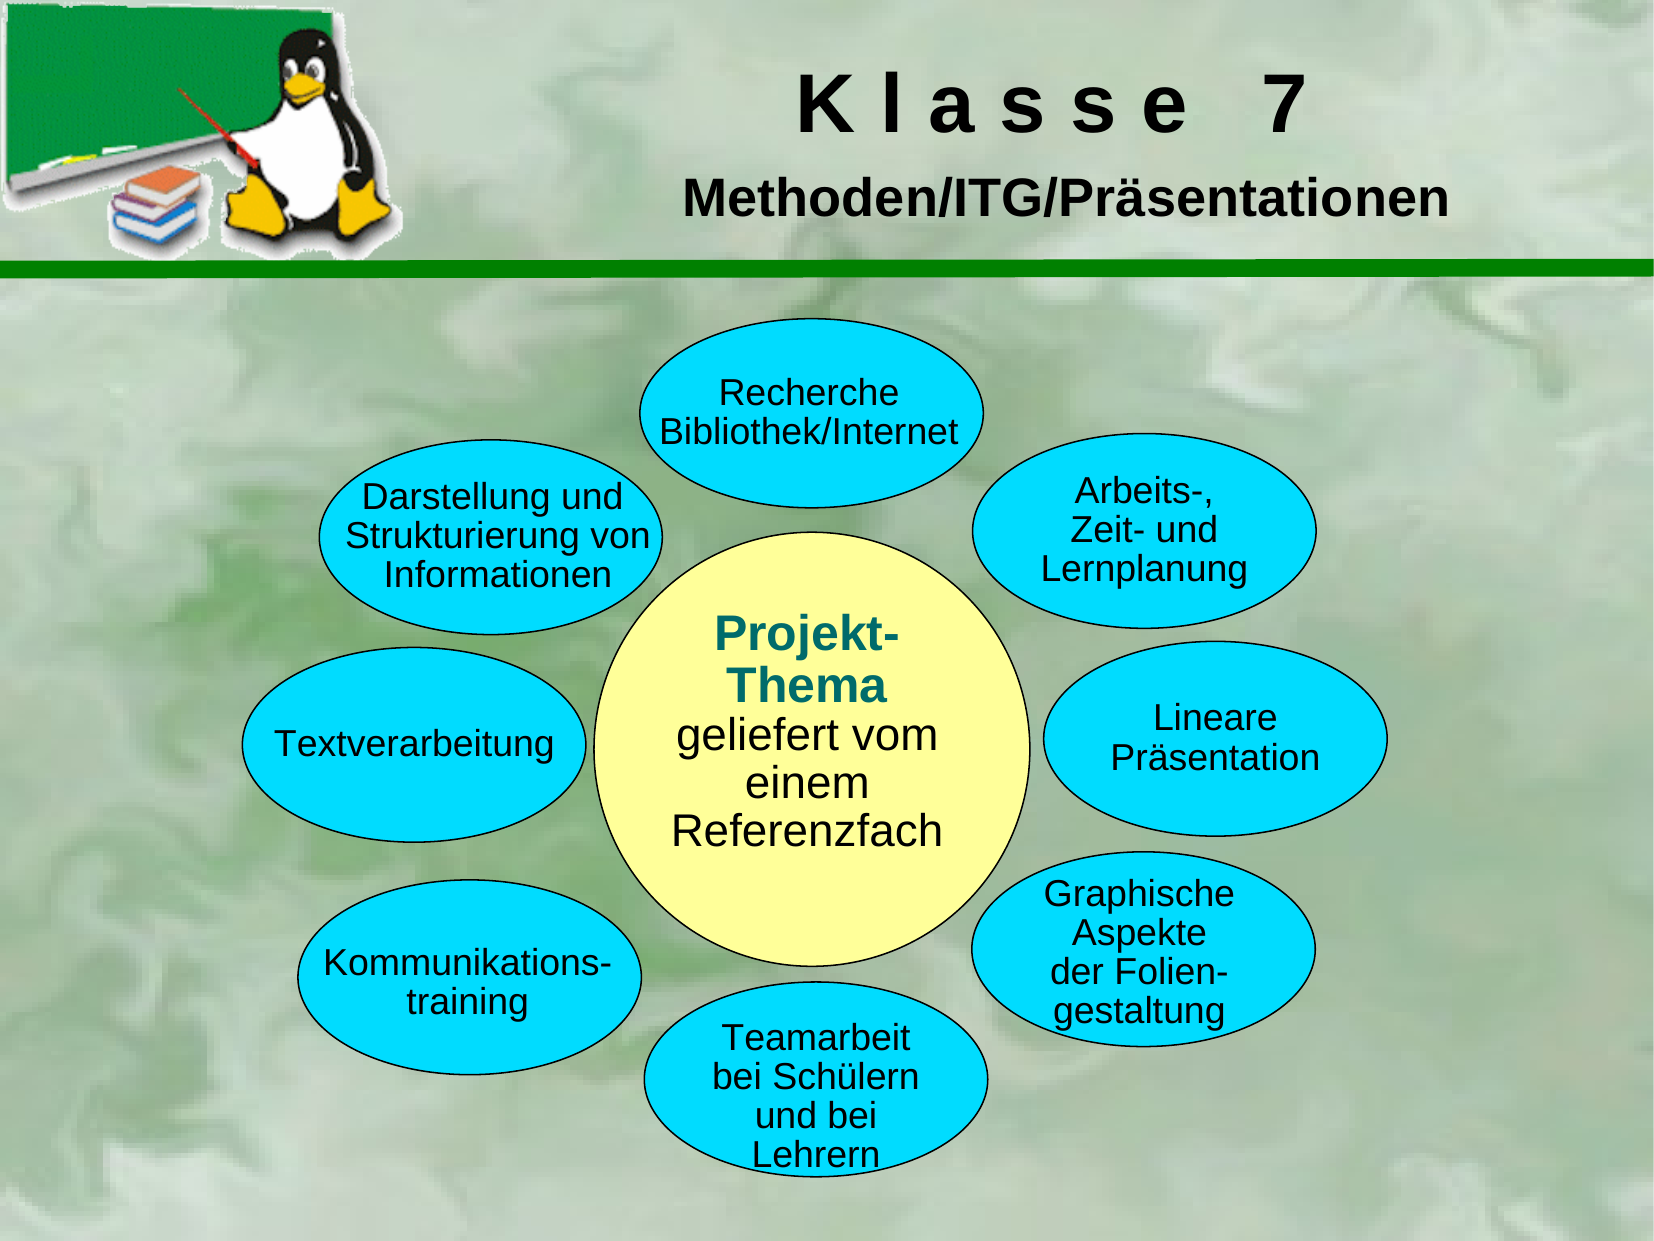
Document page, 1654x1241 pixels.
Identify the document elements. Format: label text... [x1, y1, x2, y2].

text_box [972, 433, 1317, 629]
text_box [293, 814, 535, 843]
text_box [689, 480, 934, 508]
text_box Teamarbeit bei Schülern und bei Lehrern [695, 1010, 937, 1185]
text_box Projekt-Thema geliefert vom einem Referenzfach [645, 601, 969, 869]
picture [0, 0, 1654, 260]
text_box [630, 942, 642, 1013]
text_box Methoden/ITG/Präsentationen [567, 160, 1567, 238]
text_box [644, 981, 988, 1149]
text_box [404, 439, 577, 453]
text_box [690, 318, 933, 346]
text_box [292, 647, 536, 676]
text_box Darstellung und Strukturierung von Informationen [321, 453, 675, 620]
text_box [1054, 851, 1233, 866]
text_box [1043, 641, 1388, 837]
title Klasse 7 [540, 7, 1563, 200]
text_box Recherche Bibliothek/Internet [639, 346, 979, 480]
text_box [971, 882, 1018, 1016]
text_box [400, 620, 582, 635]
text_box [297, 947, 306, 1007]
text_box Graphische Aspekte der Folien- gestaltung [1018, 866, 1261, 1041]
text_box [1086, 1041, 1201, 1047]
text_box [361, 1053, 578, 1075]
text_box Textverarbeitung [244, 676, 584, 814]
picture [0, 277, 1654, 1241]
text_box [339, 879, 601, 914]
text_box Kommunikations- training [306, 914, 630, 1053]
text_box Lineare Präsentation [1094, 670, 1337, 808]
text_box [979, 392, 984, 435]
text_box [593, 532, 1030, 967]
text_box [1261, 878, 1316, 1021]
text_box Arbeits-, Zeit- und Lernplanung [1023, 462, 1266, 600]
